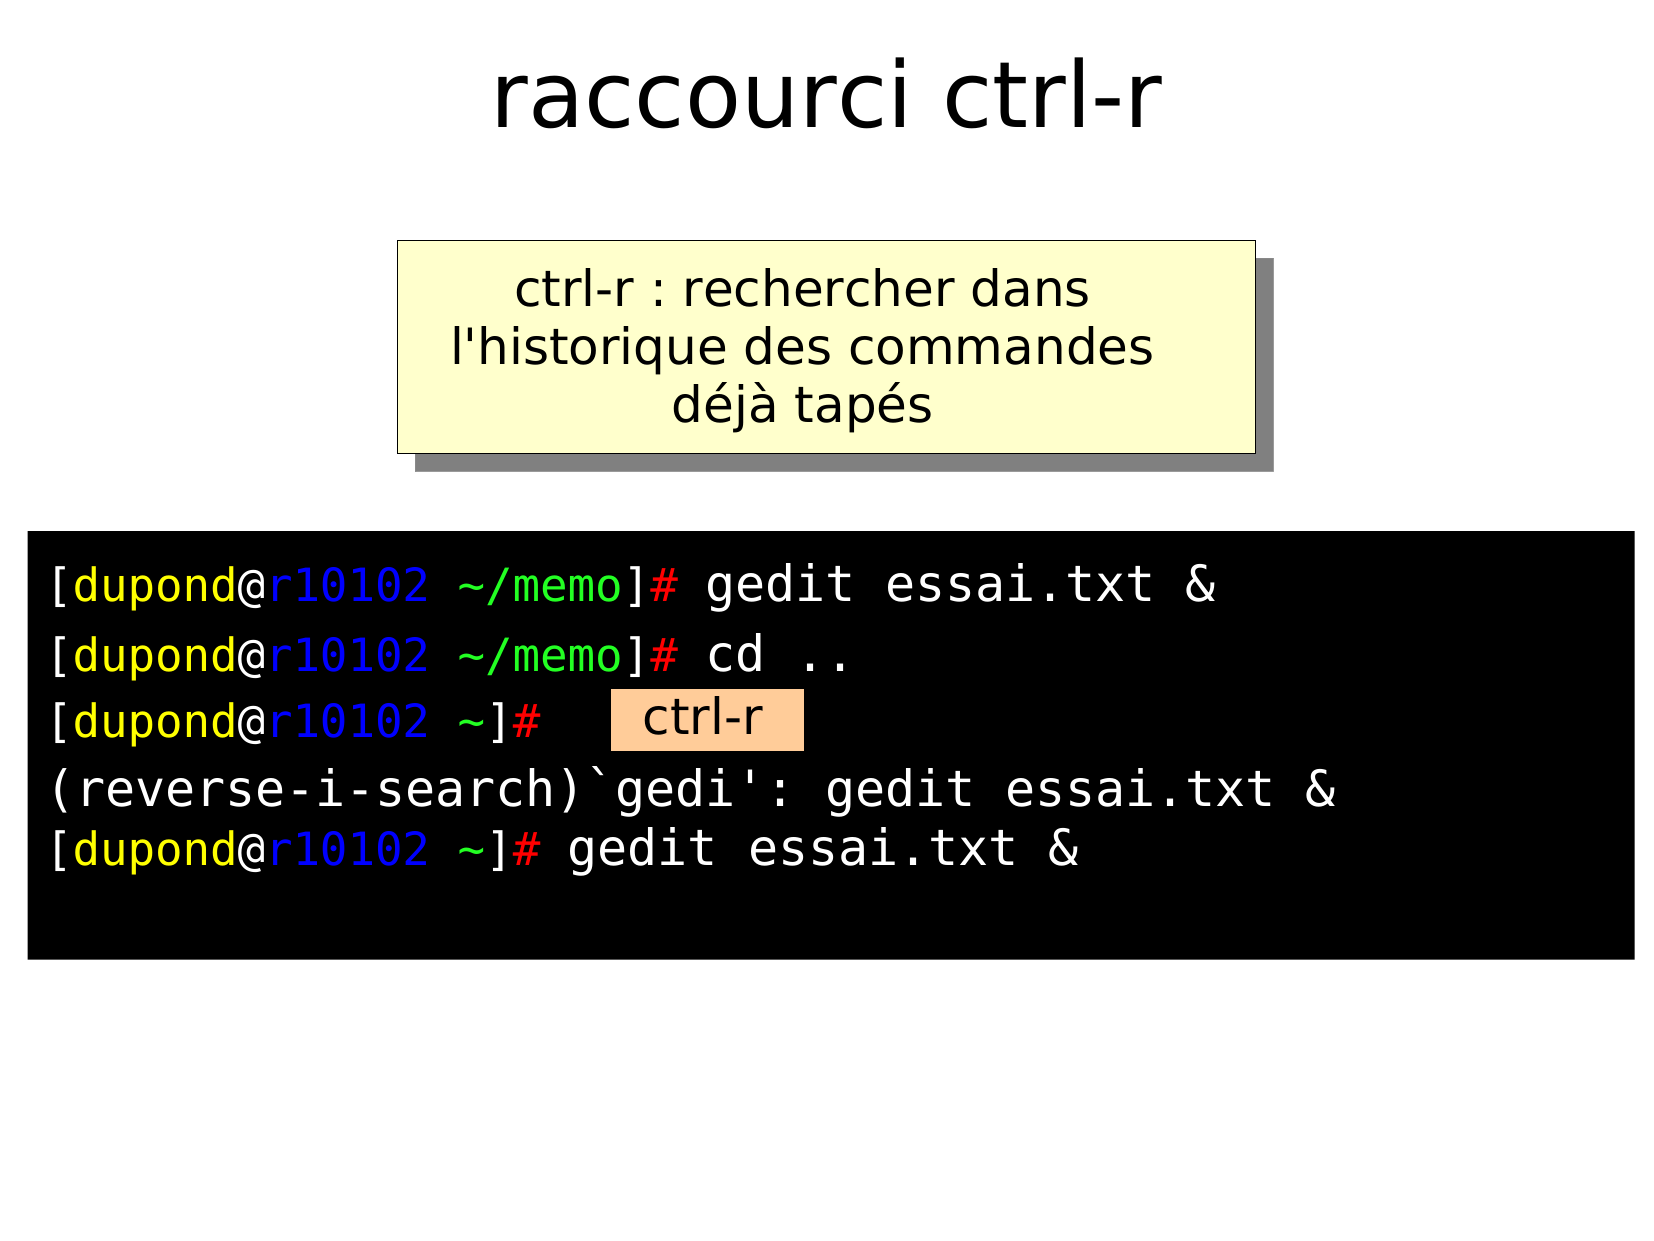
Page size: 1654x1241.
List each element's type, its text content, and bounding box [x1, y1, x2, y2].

text_box ctrl-r : rechercher dans l'historique des commandes déjà tapés [450, 259, 1204, 435]
text_box [610, 688, 805, 752]
text_box [397, 240, 1256, 454]
title raccourci ctrl-r [136, 34, 1518, 158]
text_box ctrl-r [642, 688, 862, 747]
text_box [dupond@r10102 ~/memo]# gedit essai.txt & [dupond@r10102 ~/memo]# cd .. [dupond@r10102 ~]# (reverse-i-search)`gedi': gedit essai.txt & [dupond@r10102 ~]# gedit essai.txt & [27, 531, 1635, 960]
